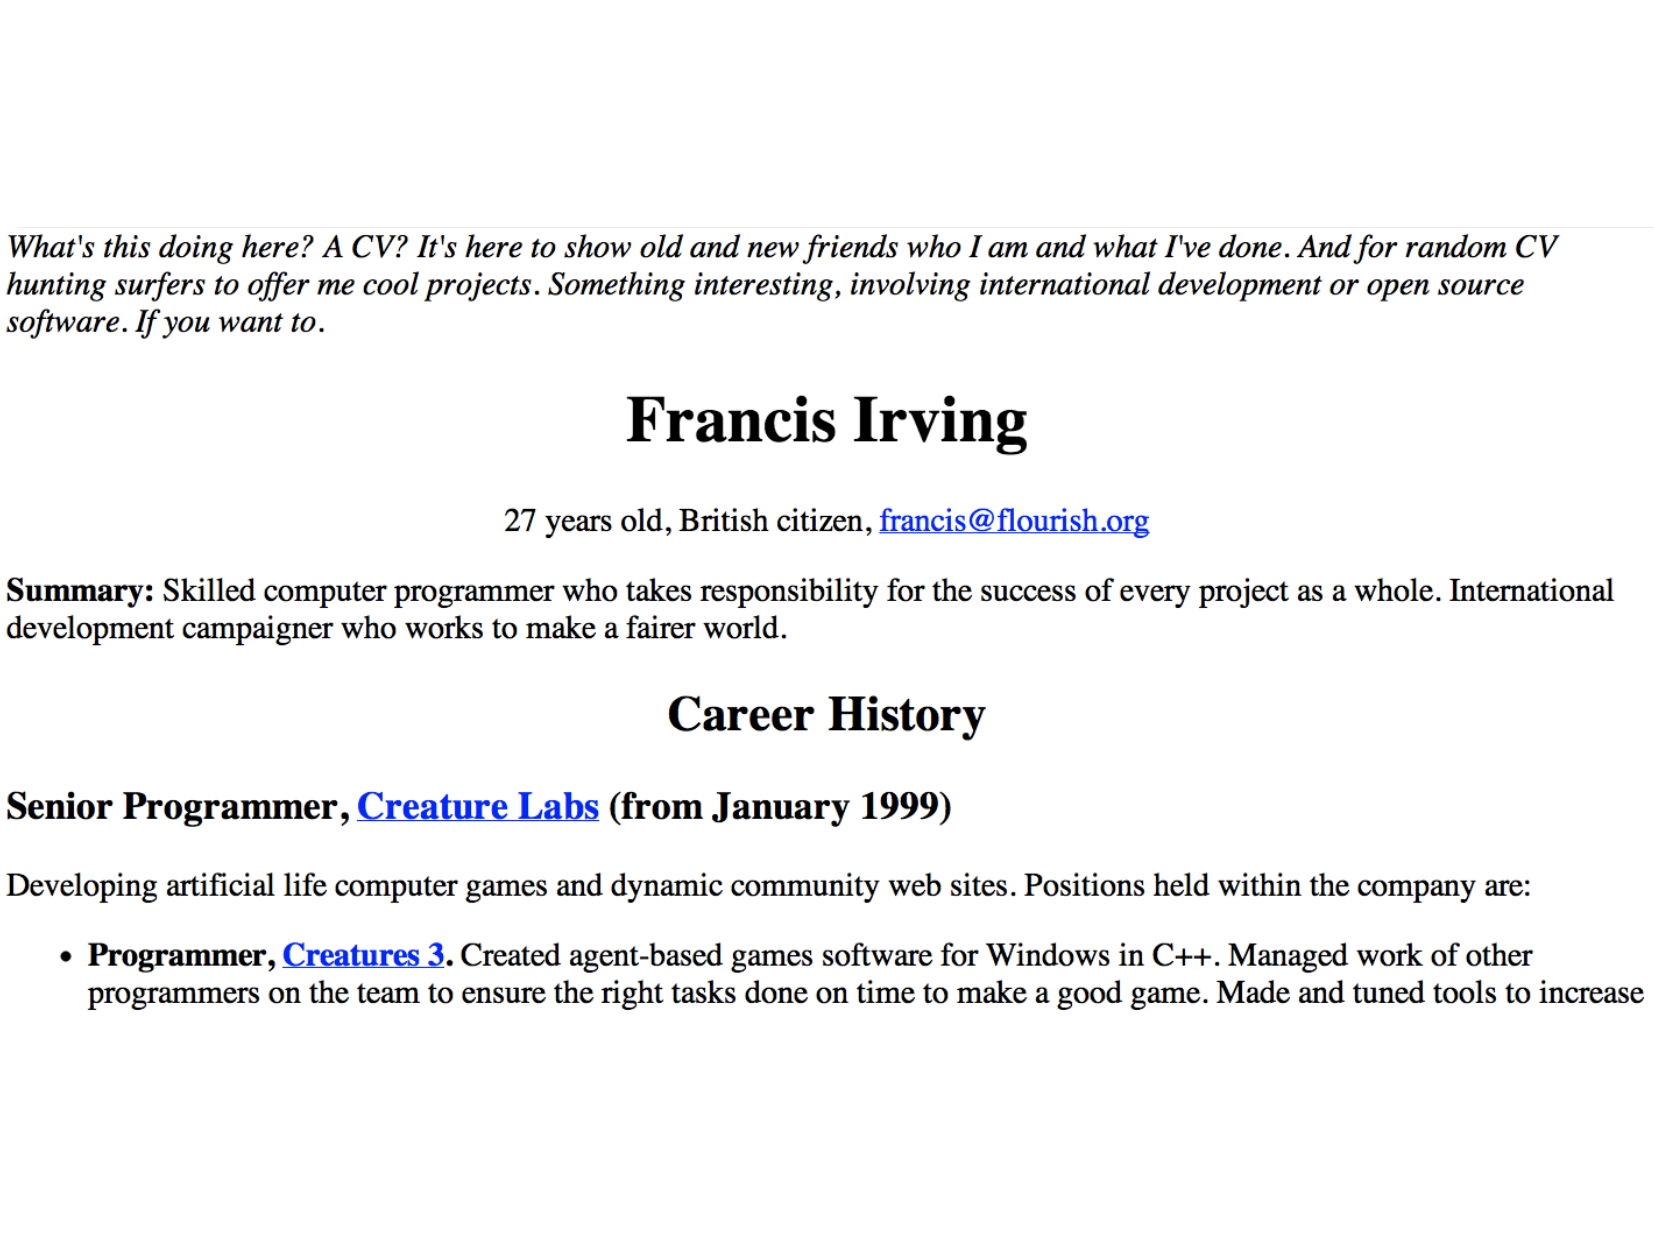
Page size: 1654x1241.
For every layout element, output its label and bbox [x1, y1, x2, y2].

picture [3, 227, 1654, 1017]
